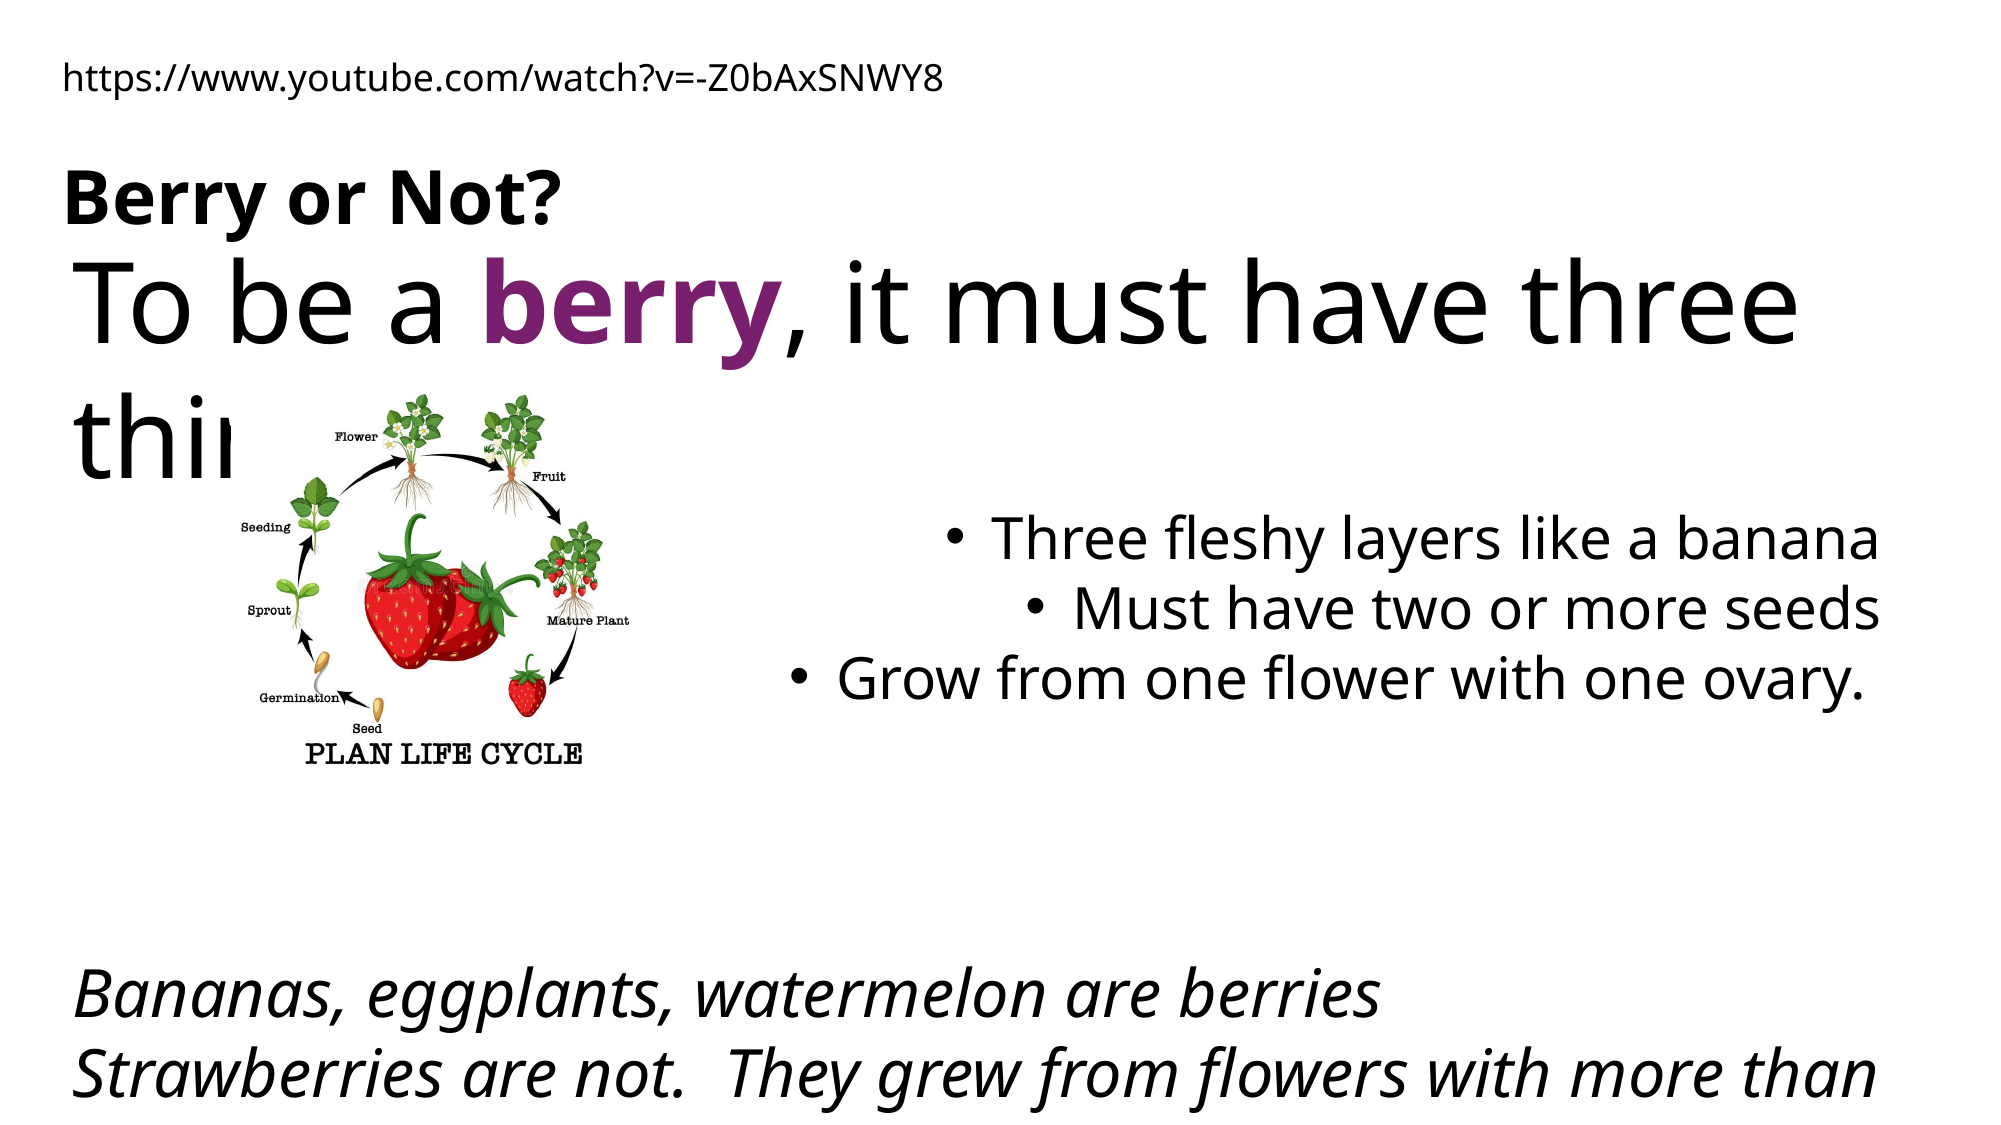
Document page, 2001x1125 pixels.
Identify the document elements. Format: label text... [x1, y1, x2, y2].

text_box https://www.youtube.com/watch?v=-Z0bAxSNWY8 Berry or Not? [46, 46, 1047, 243]
text_box To be a berry, it must have three things Three fleshy layers like a banana Must have two or more seeds Grow from one flower with one ovary. Bananas, eggplants, watermelon are berries Strawberries are not. They grew from flowers with more than one ovary. [57, 223, 1965, 1125]
picture [231, 384, 639, 774]
